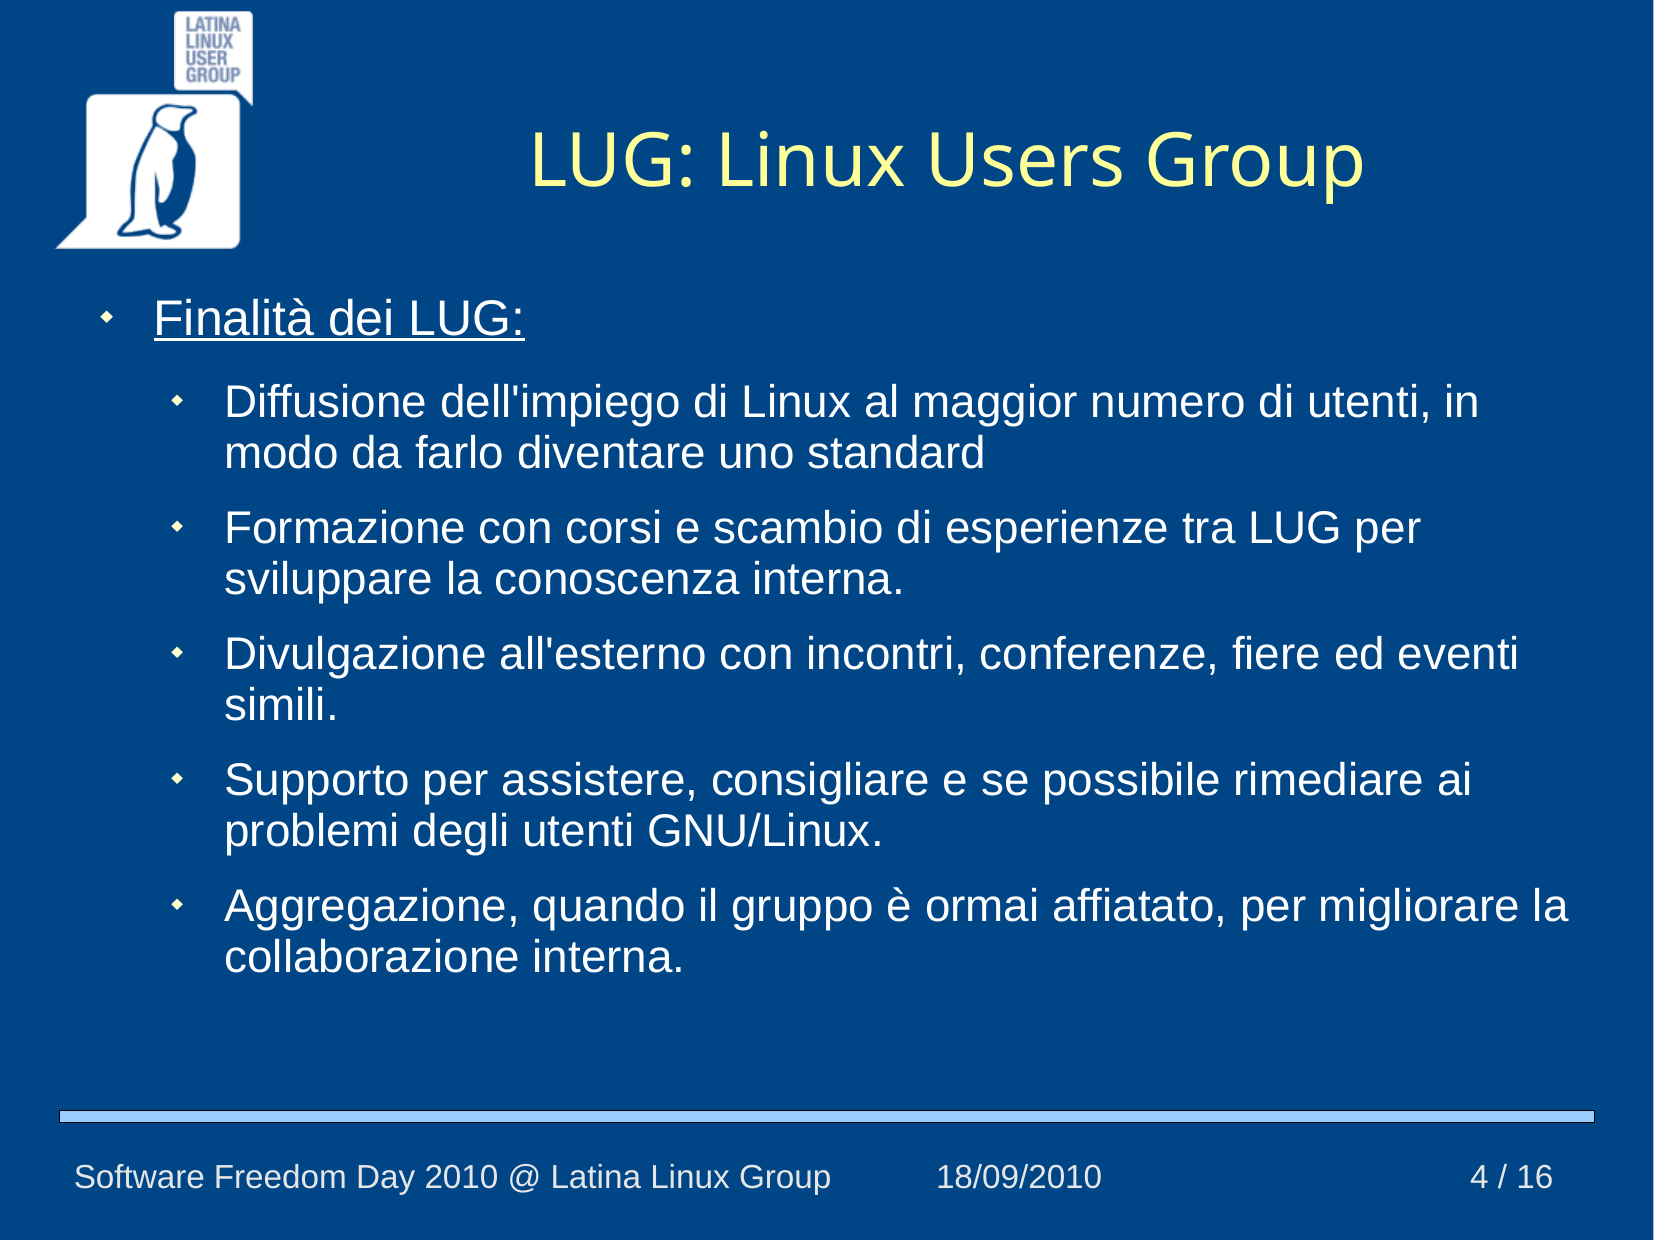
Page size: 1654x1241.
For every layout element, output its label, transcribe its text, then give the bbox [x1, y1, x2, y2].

list Finalità dei LUG: Diffusione dell'impiego di Linux al maggior numero di utenti, in modo da farlo diventare uno standard Formazione con corsi e scambio di esperienze tra LUG per sviluppare la conoscenza interna. Divulgazione all'esterno con incontri, conferenze, fiere ed eventi simili. Supporto per assistere, consigliare e se possibile rimediare ai problemi degli utenti GNU/Linux. Aggregazione, quando il gruppo è ormai affiatato, per migliorare la collaborazione interna. [82, 290, 1571, 1094]
picture [43, 0, 266, 262]
title LUG: Linux Users Group [324, 56, 1571, 259]
